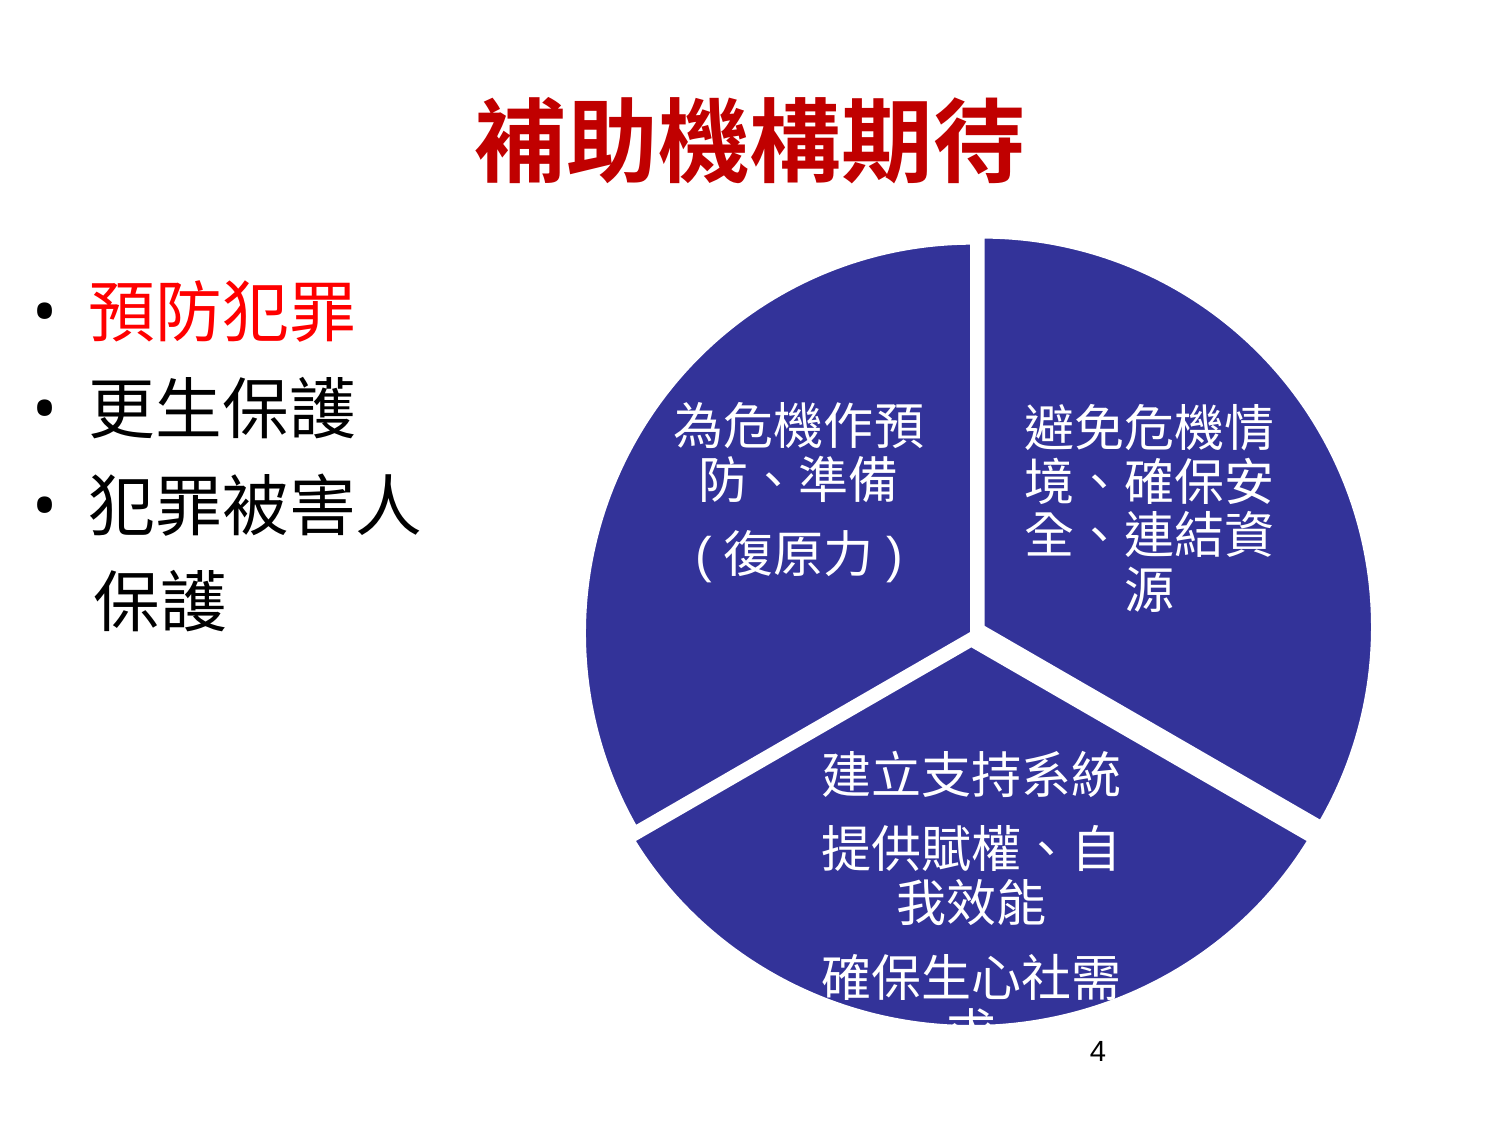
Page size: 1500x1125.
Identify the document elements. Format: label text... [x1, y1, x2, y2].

text_box 為危機作預防、準備 (復原力) [583, 242, 973, 828]
text_box 避免危機情境、確保安全、連結資源 [982, 236, 1374, 823]
text_box 建立支持系統 提供賦權、自我效能 確保生心社需求 [633, 644, 1310, 1028]
list 預防犯罪 更生保護 犯罪被害人 保護 [17, 262, 1426, 1125]
title 補助機構期待 [75, 45, 1426, 233]
text_box [1074, 1024, 1426, 1103]
